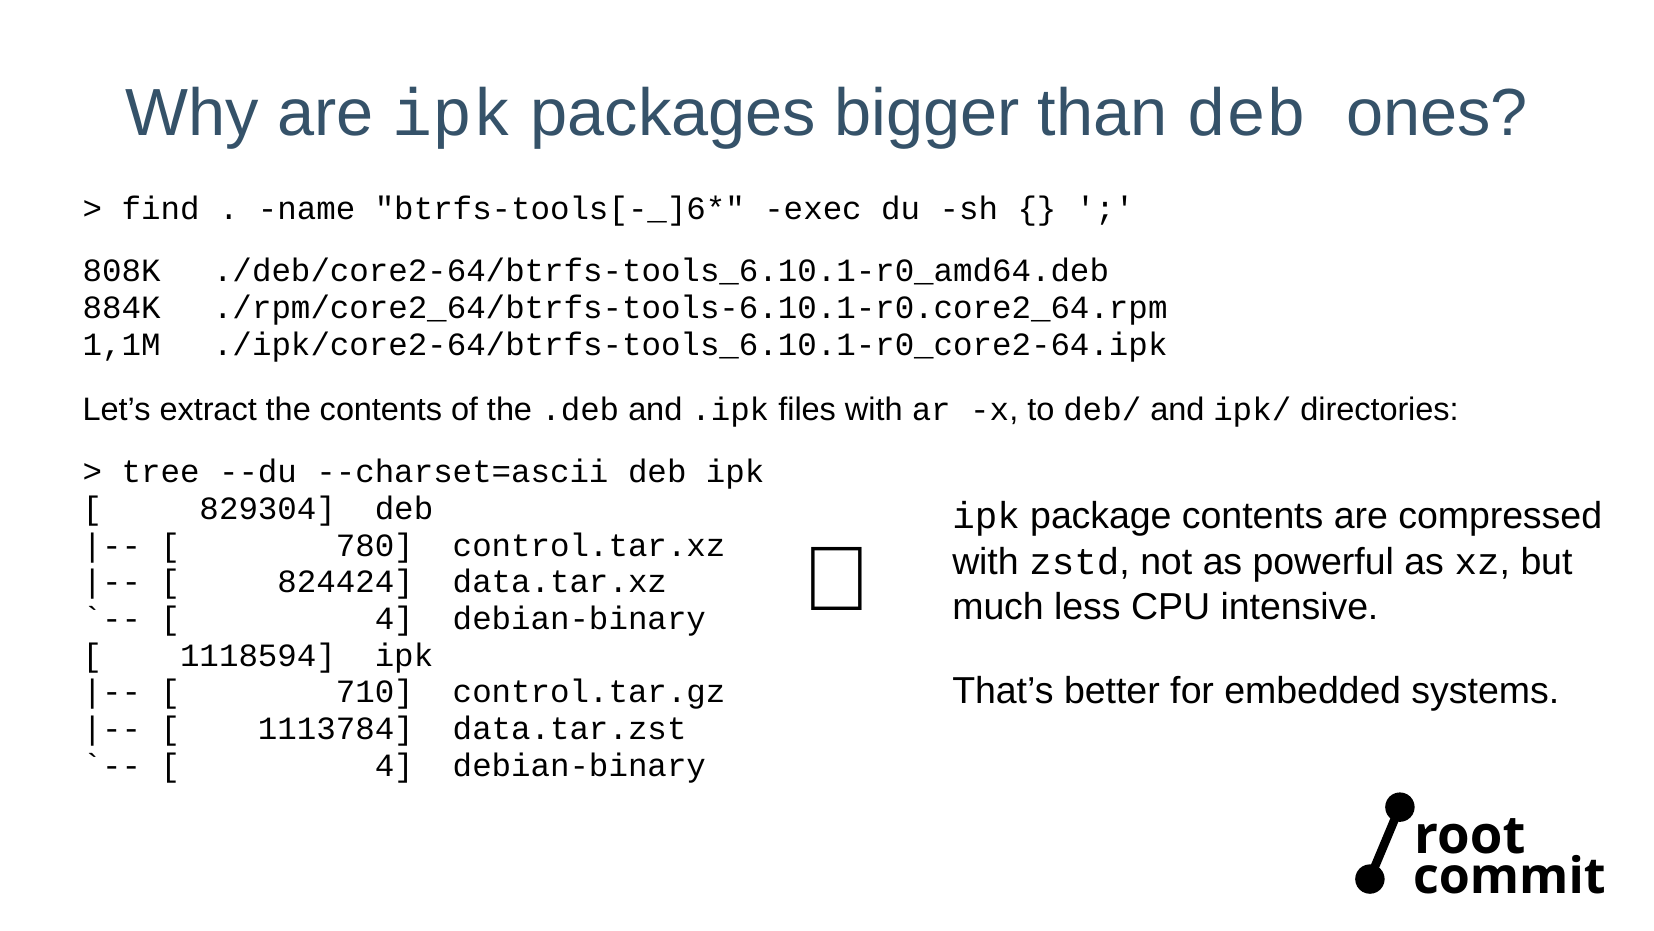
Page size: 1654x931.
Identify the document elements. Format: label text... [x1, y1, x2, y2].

text_box ipk package contents are compressed with zstd, not as powerful as xz, but much less CPU intensive. That’s better for embedded systems. [937, 487, 1619, 719]
text_box 💡 [787, 520, 932, 638]
list > find . -name "btrfs-tools[-_]6*" -exec du -sh {} ';' 808K ./deb/core2-64/btrfs-tools_6.10.1-r0_amd64.deb 884K ./rpm/core2_64/btrfs-tools-6.10.1-r0.core2_64.rpm 1,1M ./ipk/core2-64/btrfs-tools_6.10.1-r0_core2-64.ipk Let’s extract the contents of the .deb and .ipk files with ar -x, to deb/ and ipk/ directories: > tree --du --charset=ascii deb ipk [ 829304] deb |-- [ 780] control.tar.xz |-- [ 824424] data.tar.xz `-- [ 4] debian-binary [ 1118594] ipk |-- [ 710] control.tar.gz |-- [ 1113784] data.tar.zst `-- [ 4] debian-binary [82, 192, 1571, 788]
title Why are ipk packages bigger than deb ones? [82, 27, 1571, 192]
